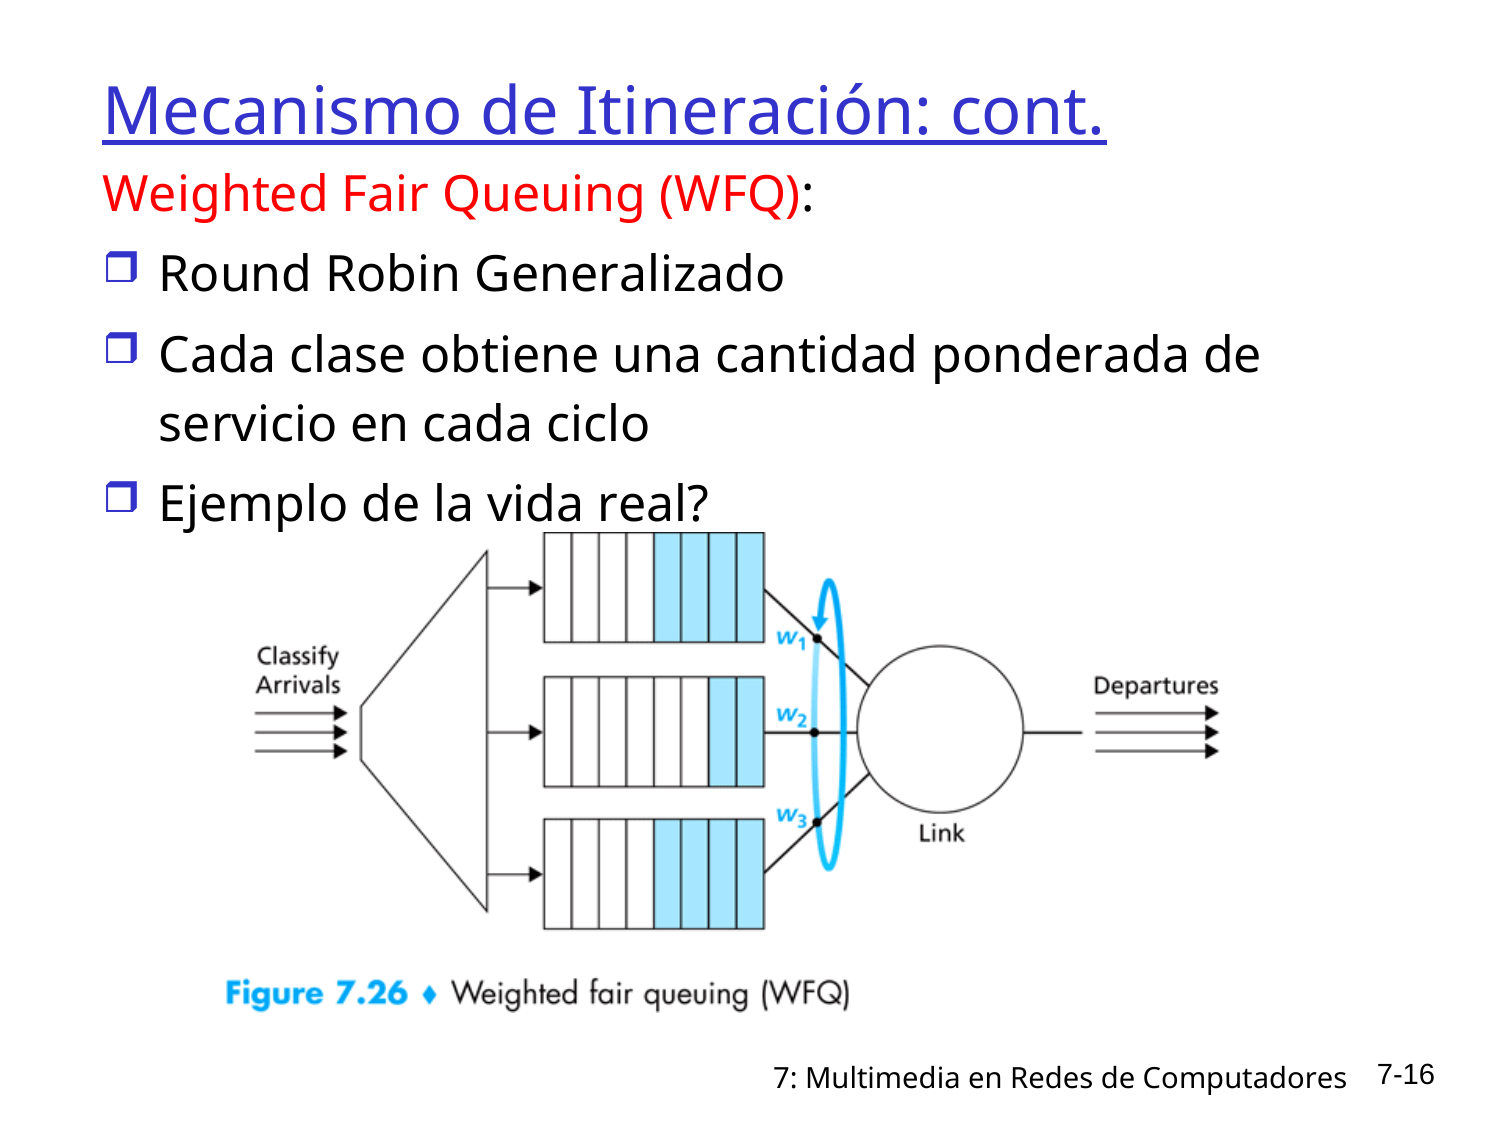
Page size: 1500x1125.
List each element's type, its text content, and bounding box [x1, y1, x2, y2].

title Mecanismo de Itineración: cont. [87, 37, 1363, 150]
picture [225, 532, 1221, 1013]
list Weighted Fair Queuing (WFQ): Round Robin Generalizado Cada clase obtiene una cantidad ponderada de servicio en cada ciclo Ejemplo de la vida real? [87, 150, 1363, 956]
